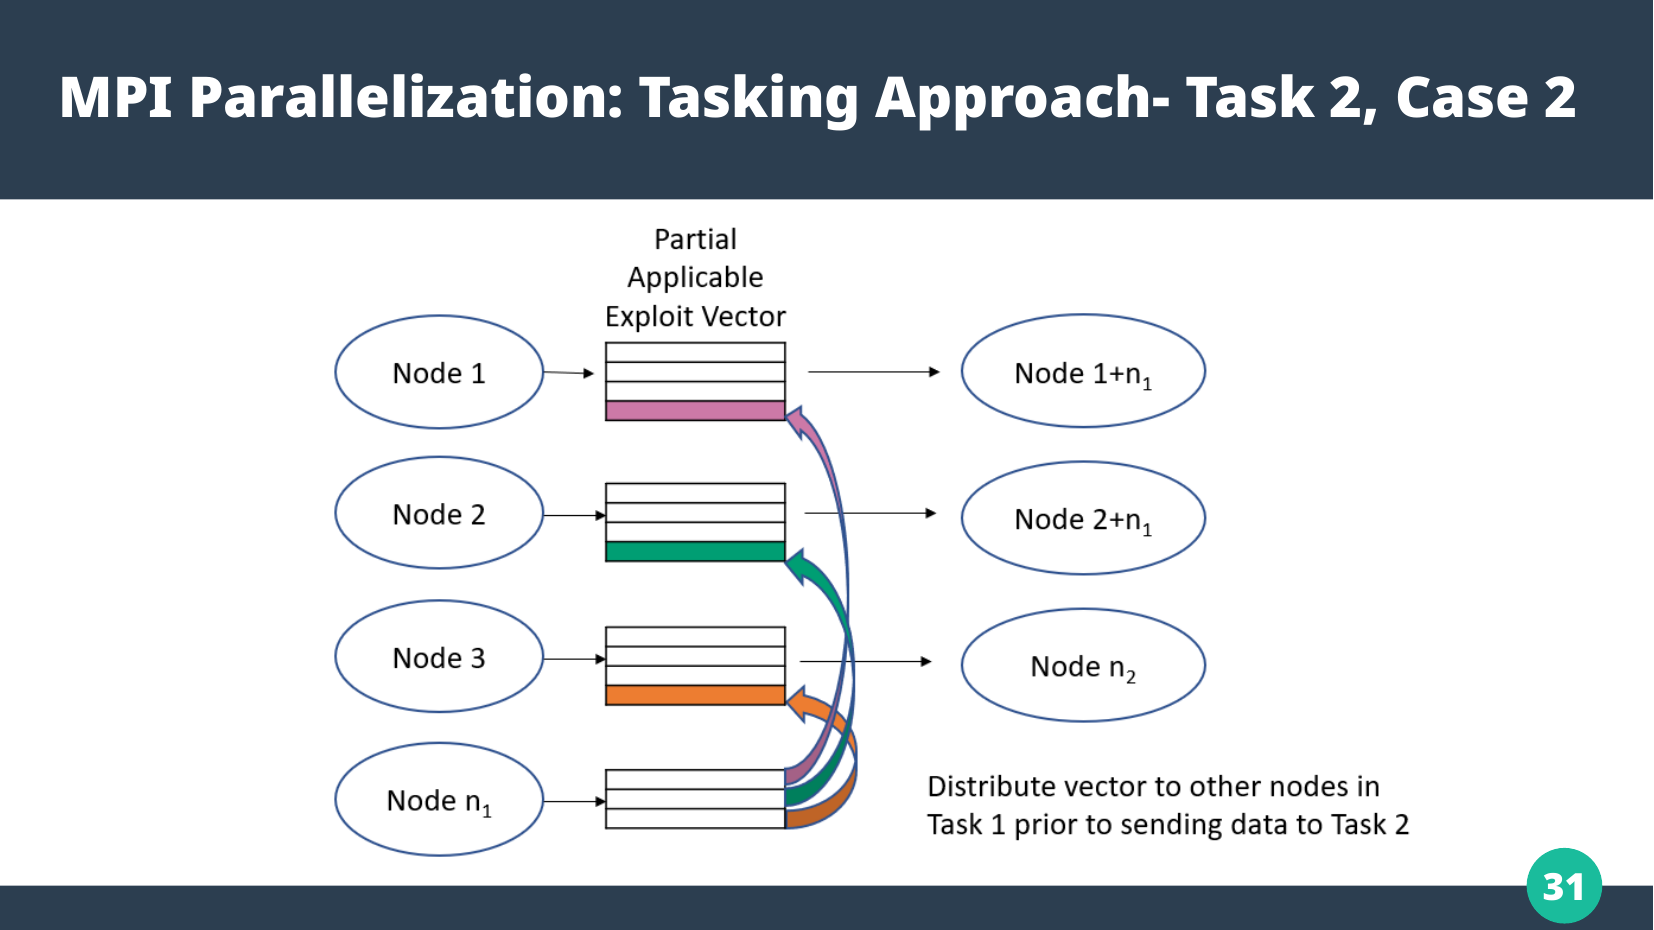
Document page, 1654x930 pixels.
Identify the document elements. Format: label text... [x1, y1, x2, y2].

title MPI Parallelization: Tasking Approach- Task 2, Case 2 [58, 36, 1594, 155]
picture [319, 210, 1426, 864]
